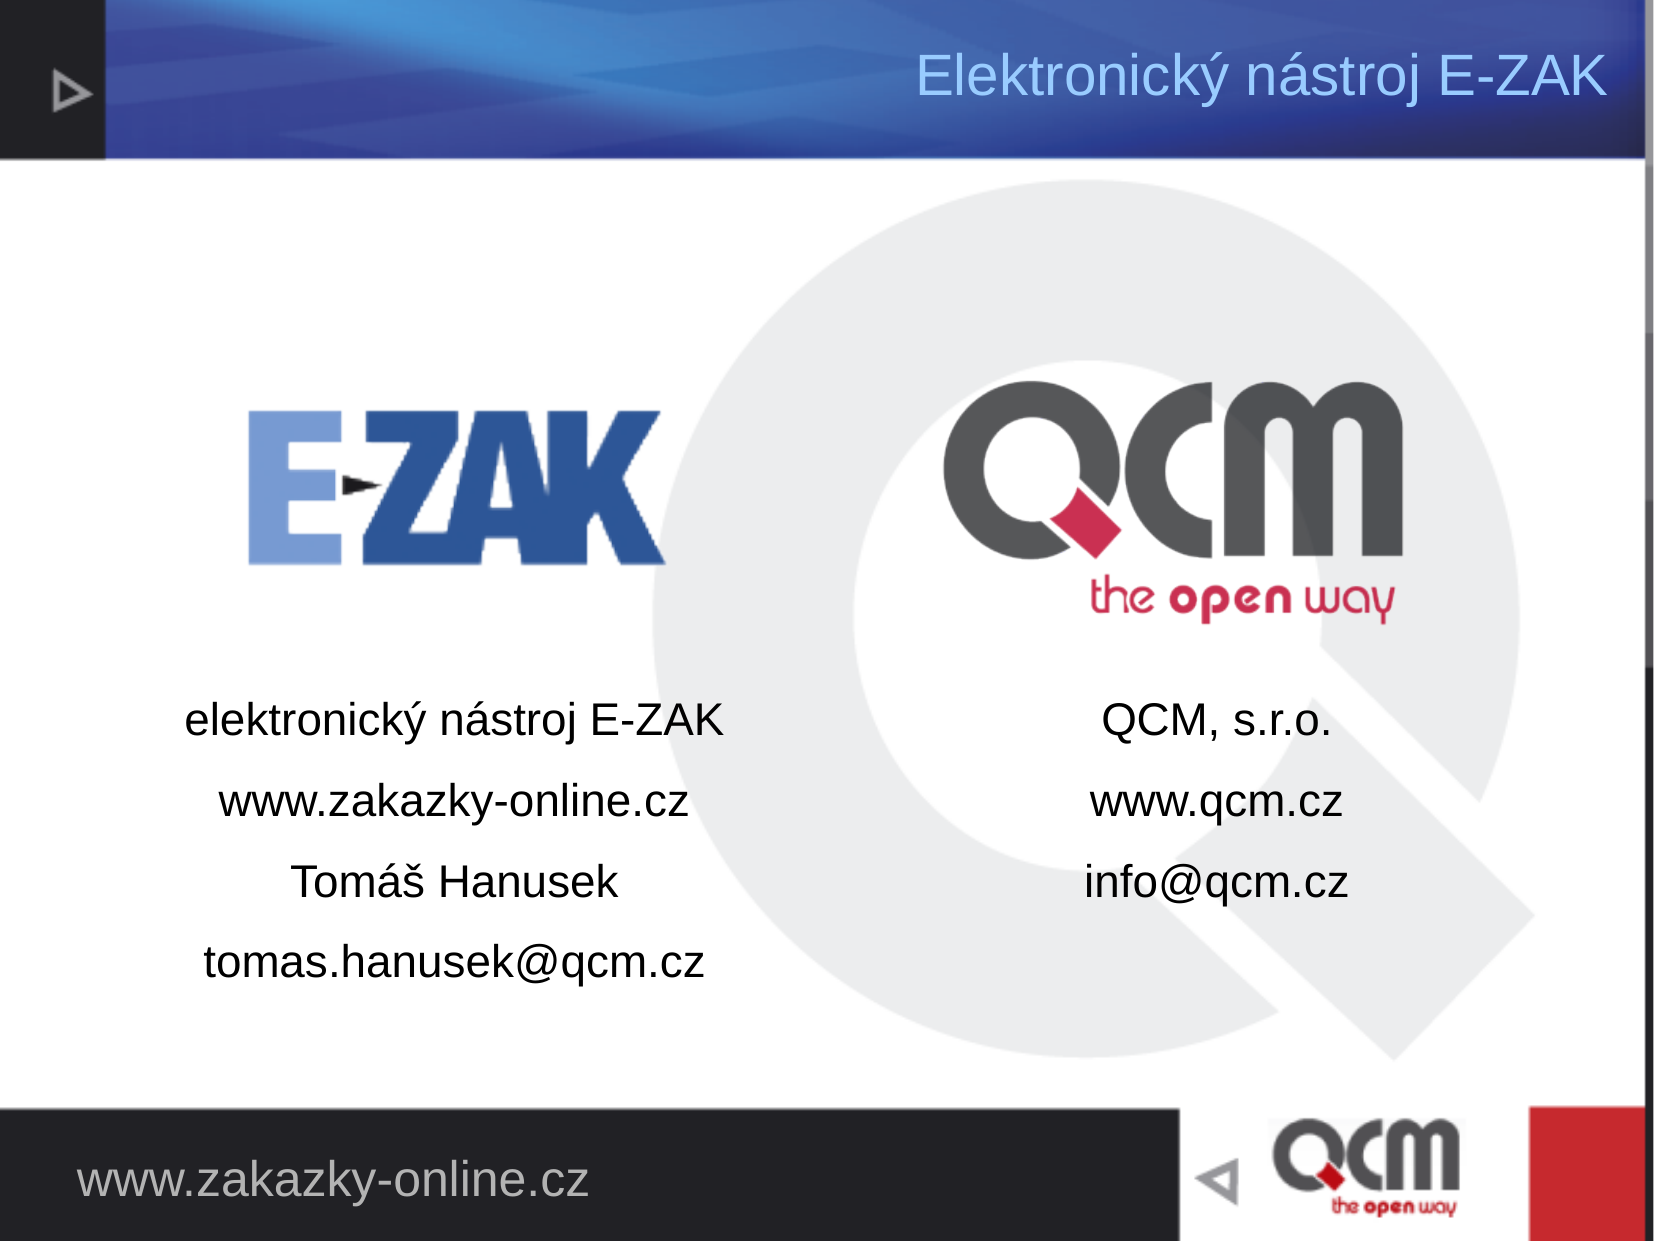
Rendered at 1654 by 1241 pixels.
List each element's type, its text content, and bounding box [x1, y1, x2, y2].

picture [0, 0, 1654, 1241]
list QCM, s.r.o. www.qcm.cz info@qcm.cz [845, 290, 1572, 1109]
list elektronický nástroj E-ZAK www.zakazky-online.cz Tomáš Hanusek tomas.hanusek@qcm.cz [82, 290, 809, 1109]
